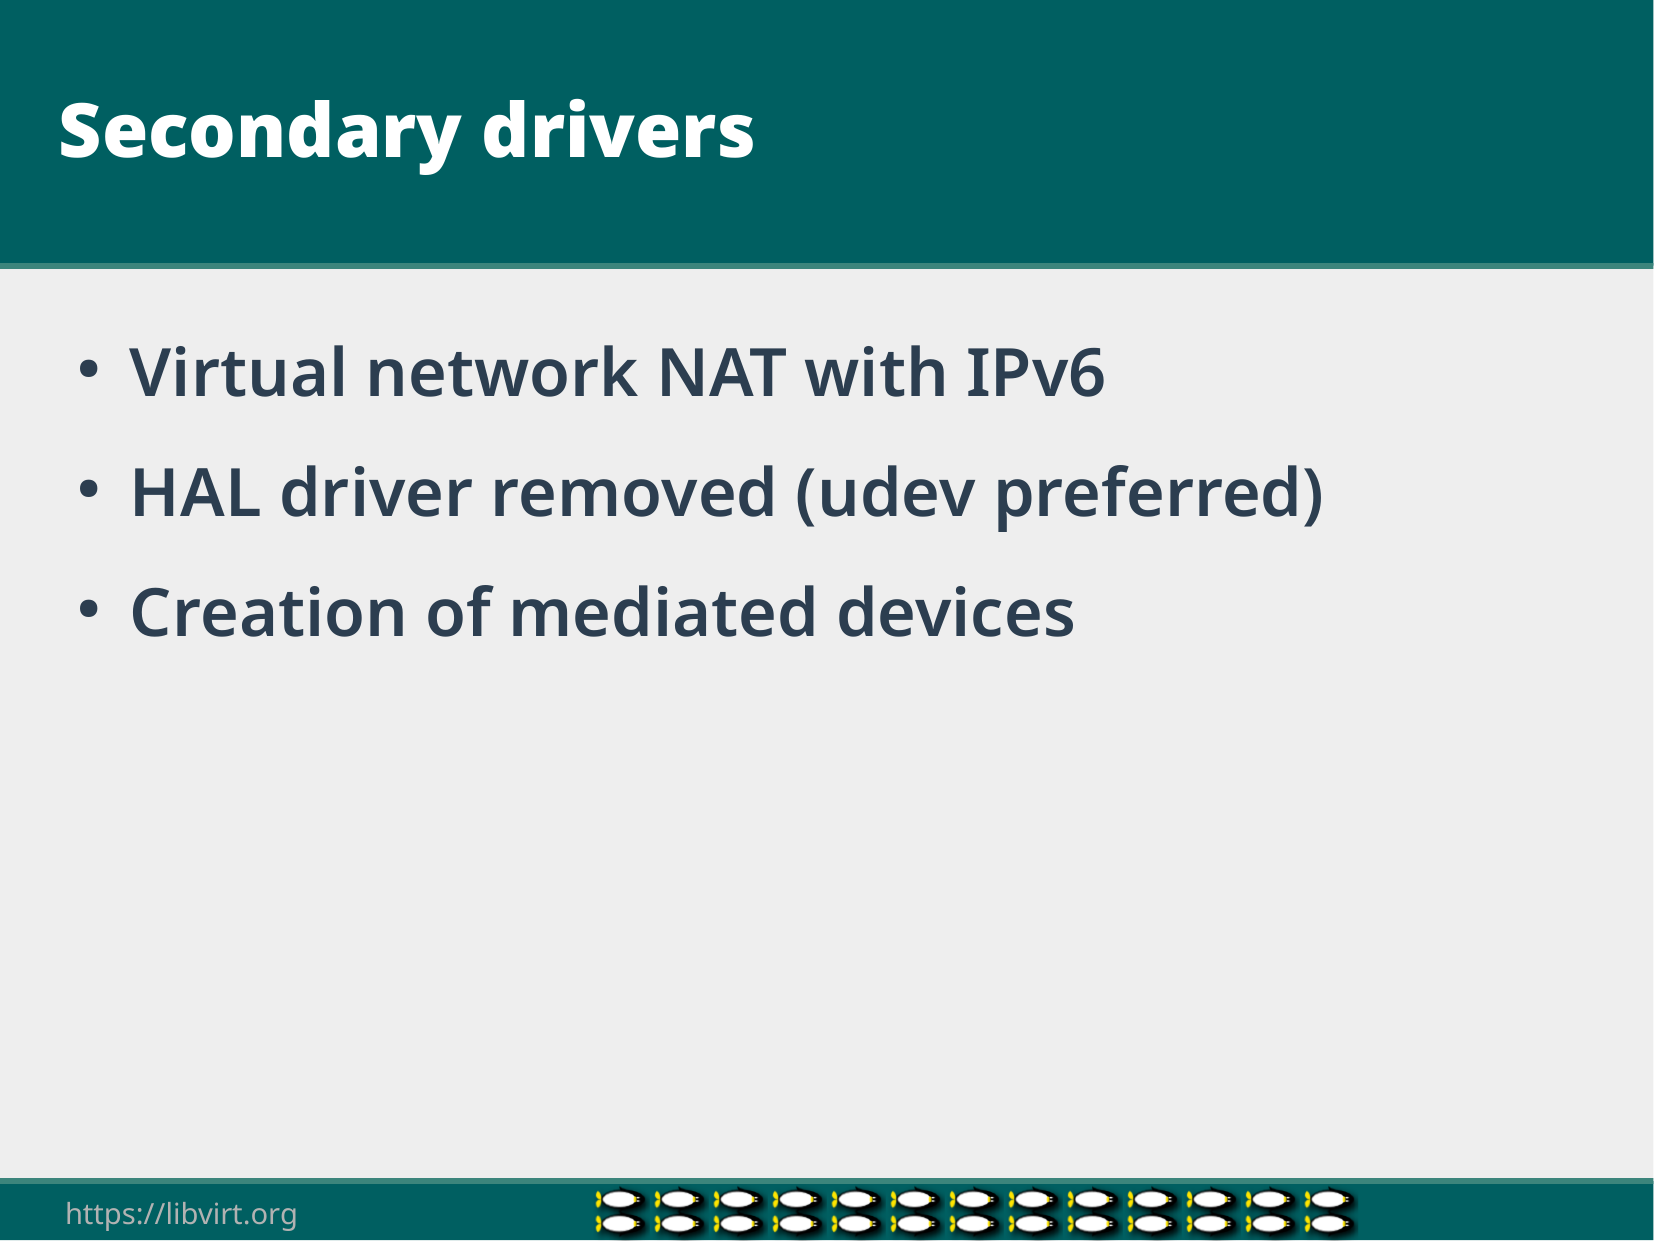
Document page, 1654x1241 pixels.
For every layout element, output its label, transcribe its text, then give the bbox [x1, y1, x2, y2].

list Virtual network NAT with IPv6 HAL driver removed (udev preferred) Creation of mediated devices [59, 324, 1595, 1152]
title Secondary drivers [59, 49, 1595, 207]
text_box [590, 1181, 1359, 1241]
